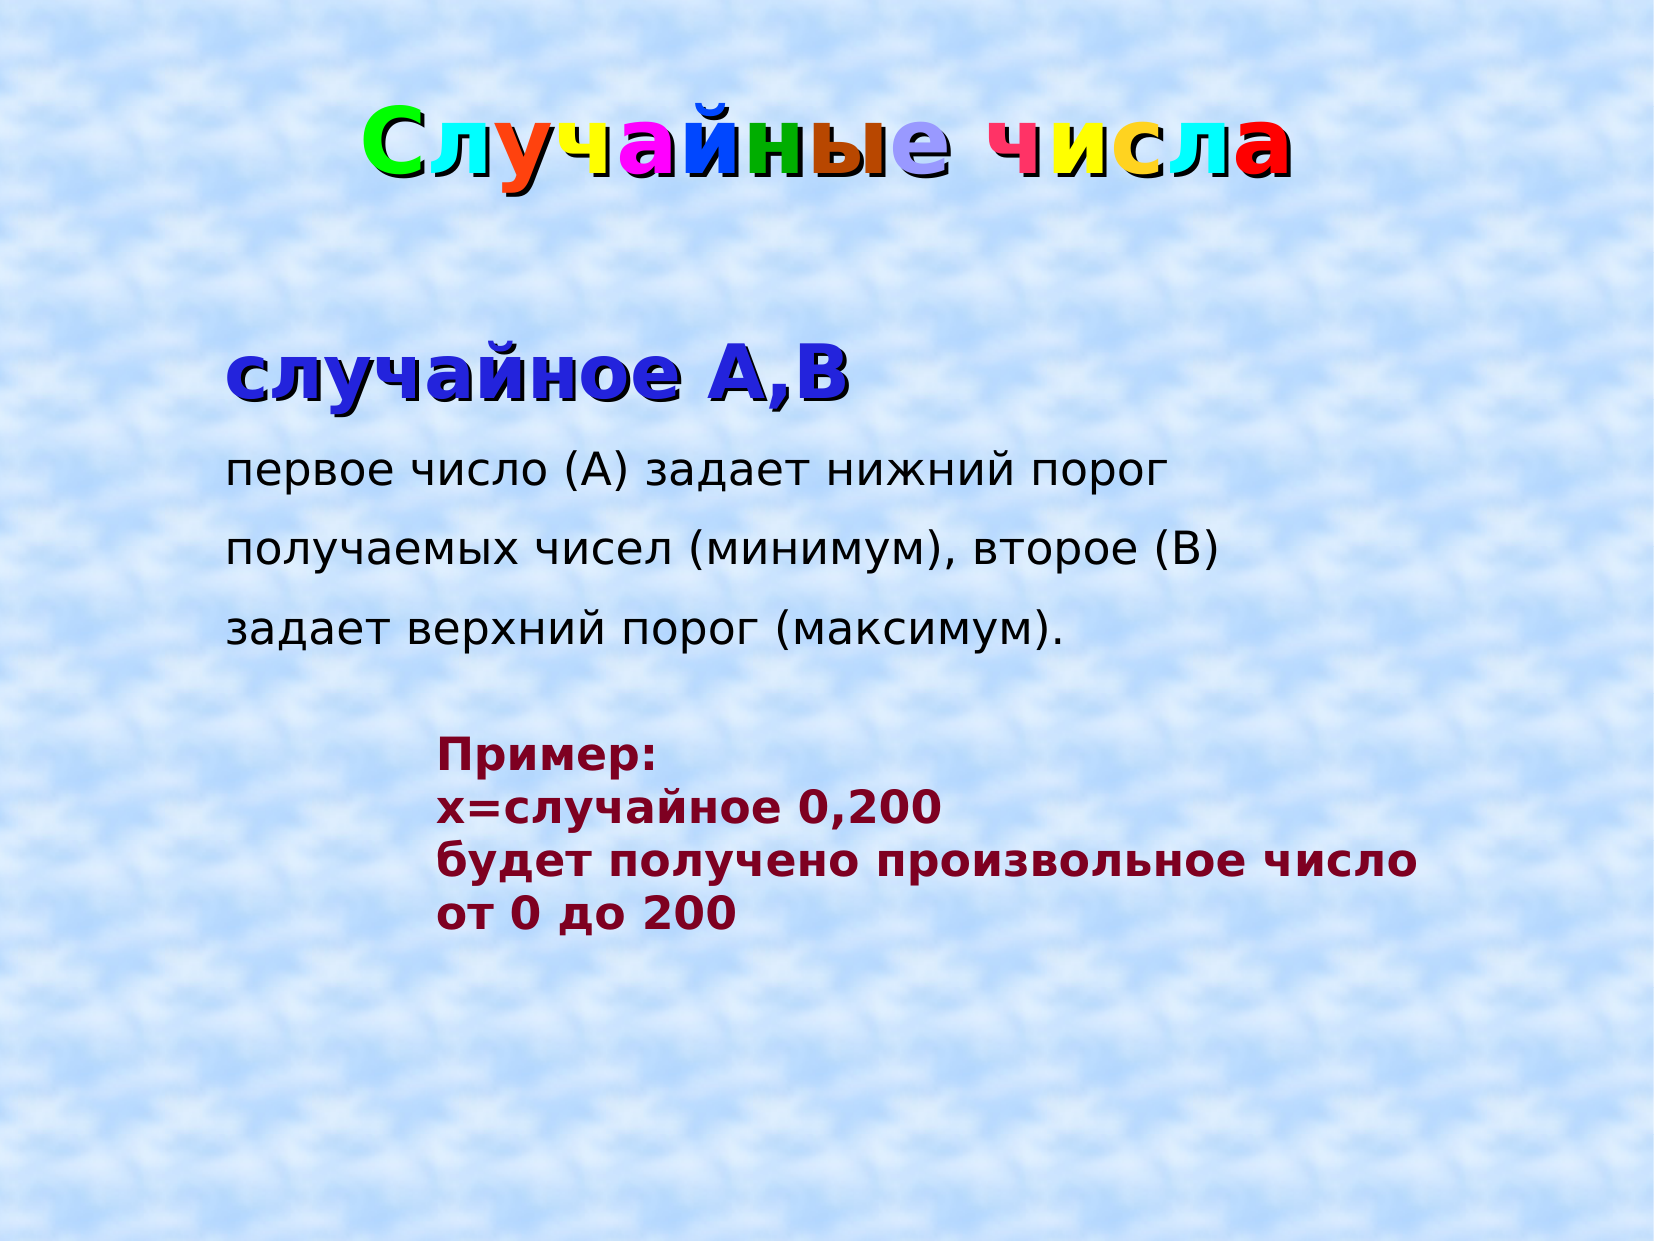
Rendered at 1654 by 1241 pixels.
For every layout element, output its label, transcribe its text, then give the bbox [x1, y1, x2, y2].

picture [0, 0, 1654, 1241]
title Случайные числа [82, 45, 1571, 238]
text_box случайное А,В первое число (А) задает нижний порог получаемых чисел (минимум), второе (В) задает верхний порог (максимум). [209, 277, 1351, 620]
text_box Пример: x=случайное 0,200 будет получено произвольное число от 0 до 200 [421, 720, 1450, 948]
